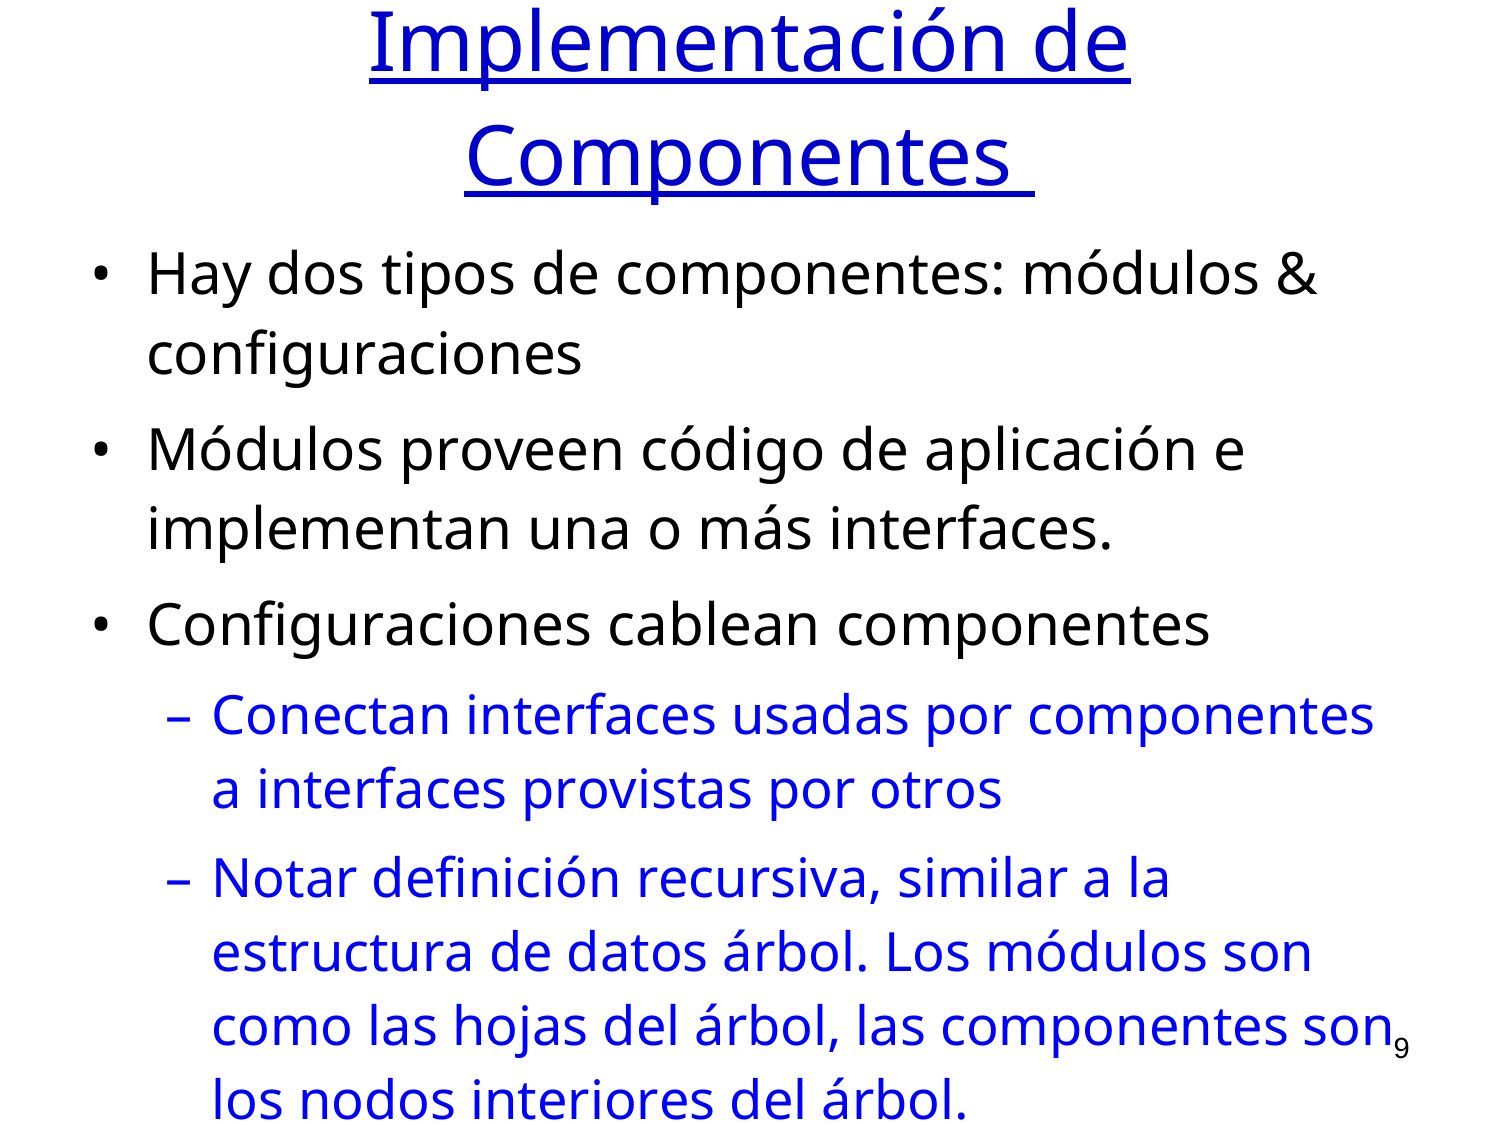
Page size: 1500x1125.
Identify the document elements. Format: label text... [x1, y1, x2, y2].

title Implementación de Componentes [74, 0, 1425, 201]
list Hay dos tipos de componentes: módulos & configuraciones Módulos proveen código de aplicación e implementan una o más interfaces. Configuraciones cablean componentes Conectan interfaces usadas por componentes a interfaces provistas por otros Notar definición recursiva, similar a la estructura de datos árbol. Los módulos son como las hojas del árbol, las componentes son los nodos interiores del árbol. [75, 224, 1426, 1021]
